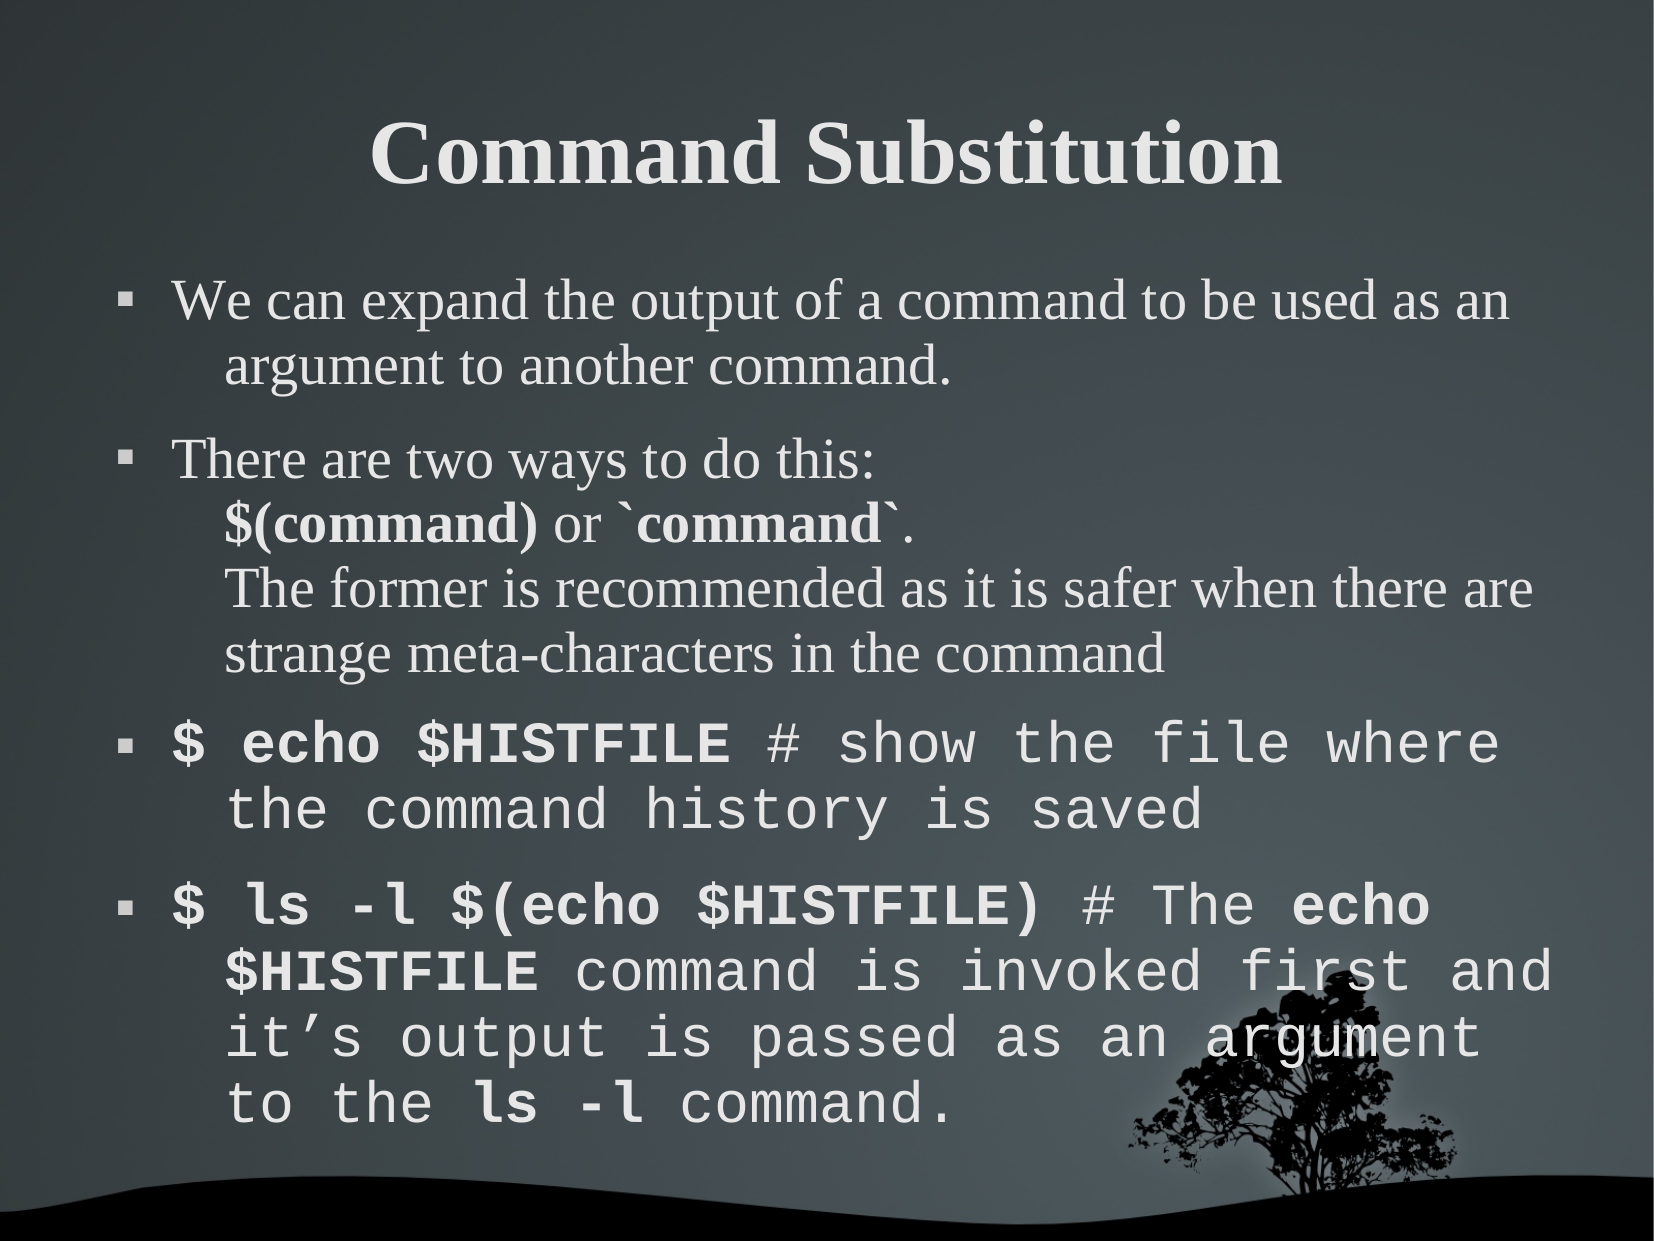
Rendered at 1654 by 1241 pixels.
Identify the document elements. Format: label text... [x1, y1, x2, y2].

list We can expand the output of a command to be used as an argument to another command. There are two ways to do this: $(command) or `command`. The former is recommended as it is safer when there are strange meta-characters in the command $ echo $HISTFILE # show the file where the command history is saved $ ls -l $(echo $HISTFILE) # The echo $HISTFILE command is invoked first and it’s output is passed as an argument to the ls -l command. [82, 267, 1571, 1241]
title Command Substitution [82, 49, 1571, 257]
picture [0, 0, 1654, 1241]
